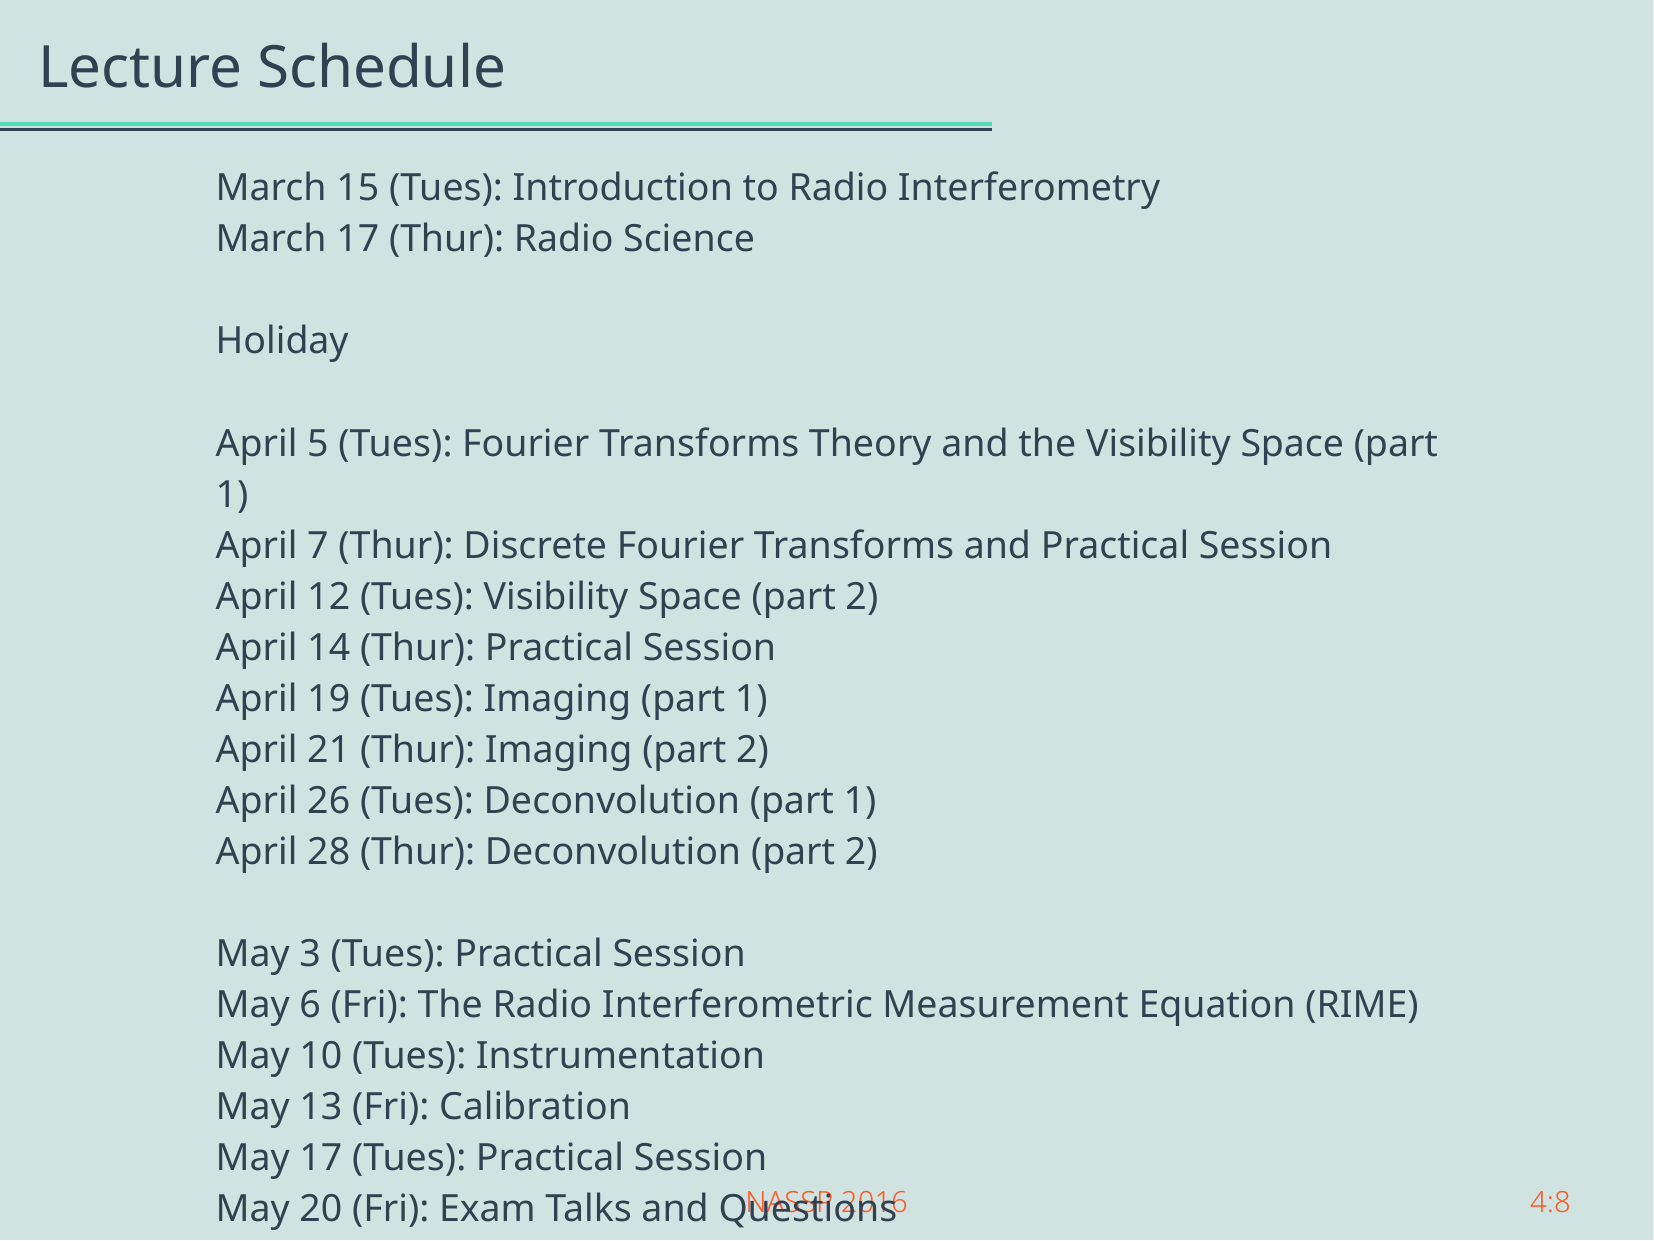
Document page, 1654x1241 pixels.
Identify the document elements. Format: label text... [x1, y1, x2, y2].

text_box Lecture Schedule [23, 17, 1063, 103]
text_box March 15 (Tues): Introduction to Radio Interferometry March 17 (Thur): Radio Science Holiday April 5 (Tues): Fourier Transforms Theory and the Visibility Space (part 1) April 7 (Thur): Discrete Fourier Transforms and Practical Session April 12 (Tues): Visibility Space (part 2) April 14 (Thur): Practical Session April 19 (Tues): Imaging (part 1) April 21 (Thur): Imaging (part 2) April 26 (Tues): Deconvolution (part 1) April 28 (Thur): Deconvolution (part 2) May 3 (Tues): Practical Session May 6 (Fri): The Radio Interferometric Measurement Equation (RIME) May 10 (Tues): Instrumentation May 13 (Fri): Calibration May 17 (Tues): Practical Session May 20 (Fri): Exam Talks and Questions Practicals in the NASSP Computing Lab, Maths Building Room 408 [200, 153, 1465, 1164]
